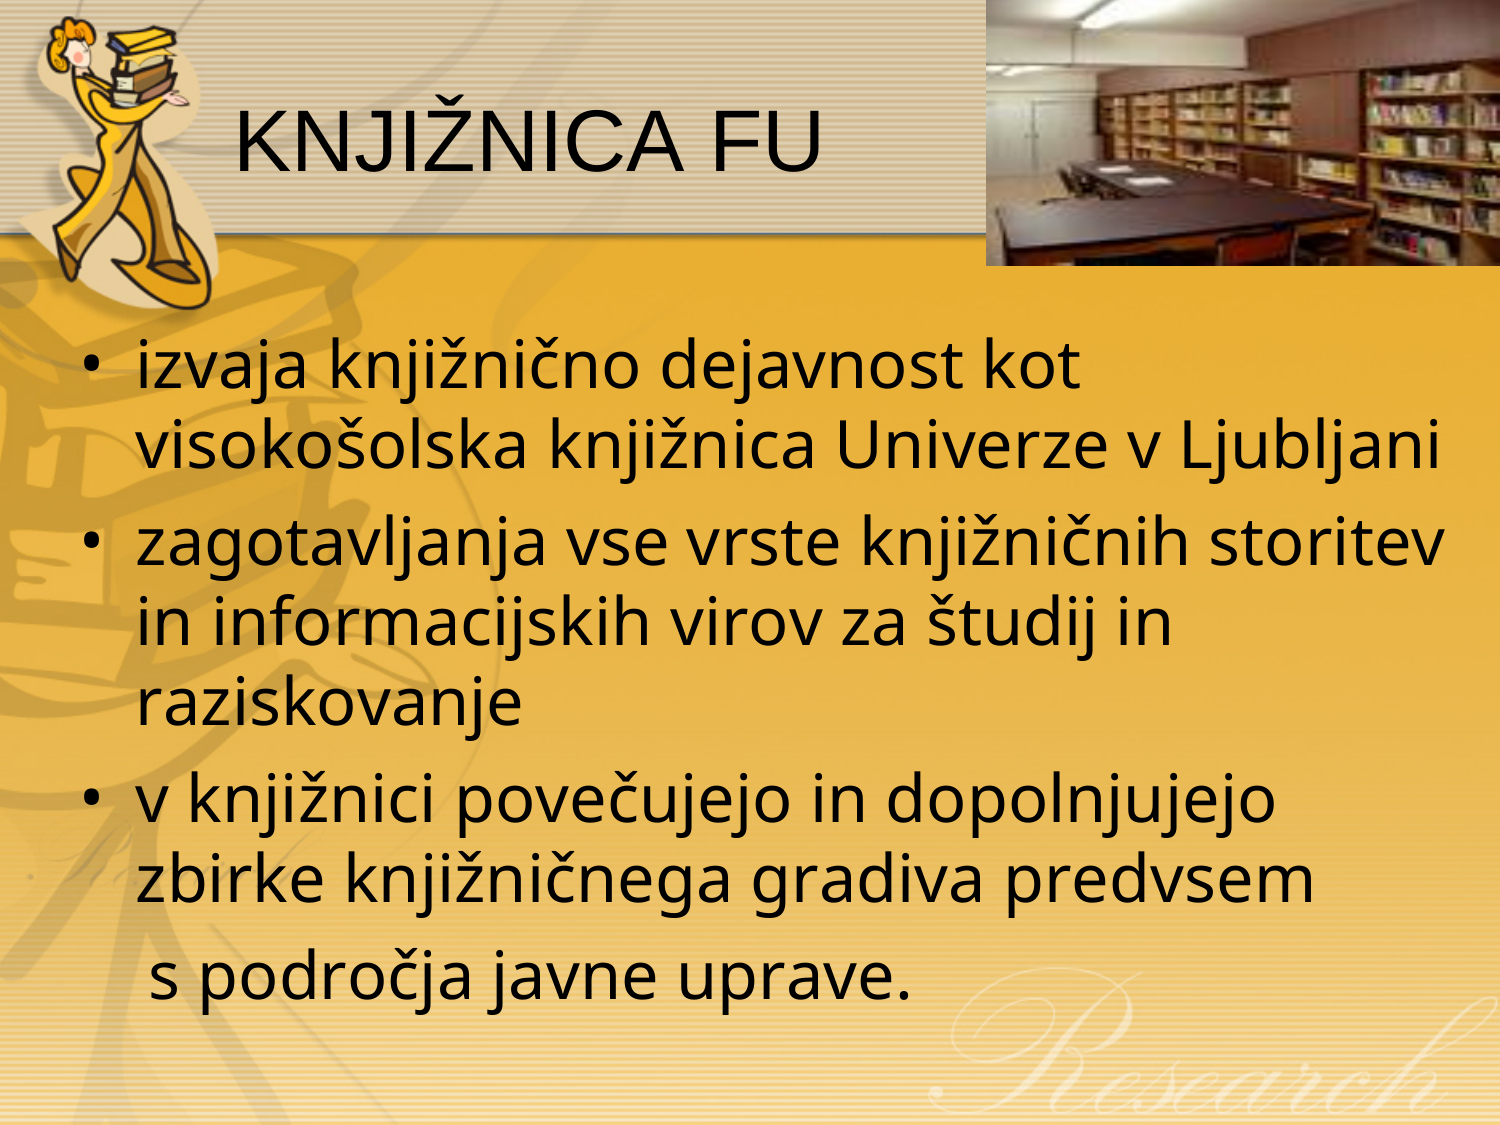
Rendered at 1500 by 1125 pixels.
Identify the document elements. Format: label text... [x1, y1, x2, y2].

title KNJIŽNICA FU [218, 42, 986, 197]
picture [0, 0, 1500, 1125]
list izvaja knjižnično dejavnost kot visokošolska knjižnica Univerze v Ljubljani zagotavljanja vse vrste knjižničnih storitev in informacijskih virov za študij in raziskovanje v knjižnici povečujejo in dopolnjujejo zbirke knjižničnega gradiva predvsem s področja javne uprave. [64, 314, 1471, 1125]
